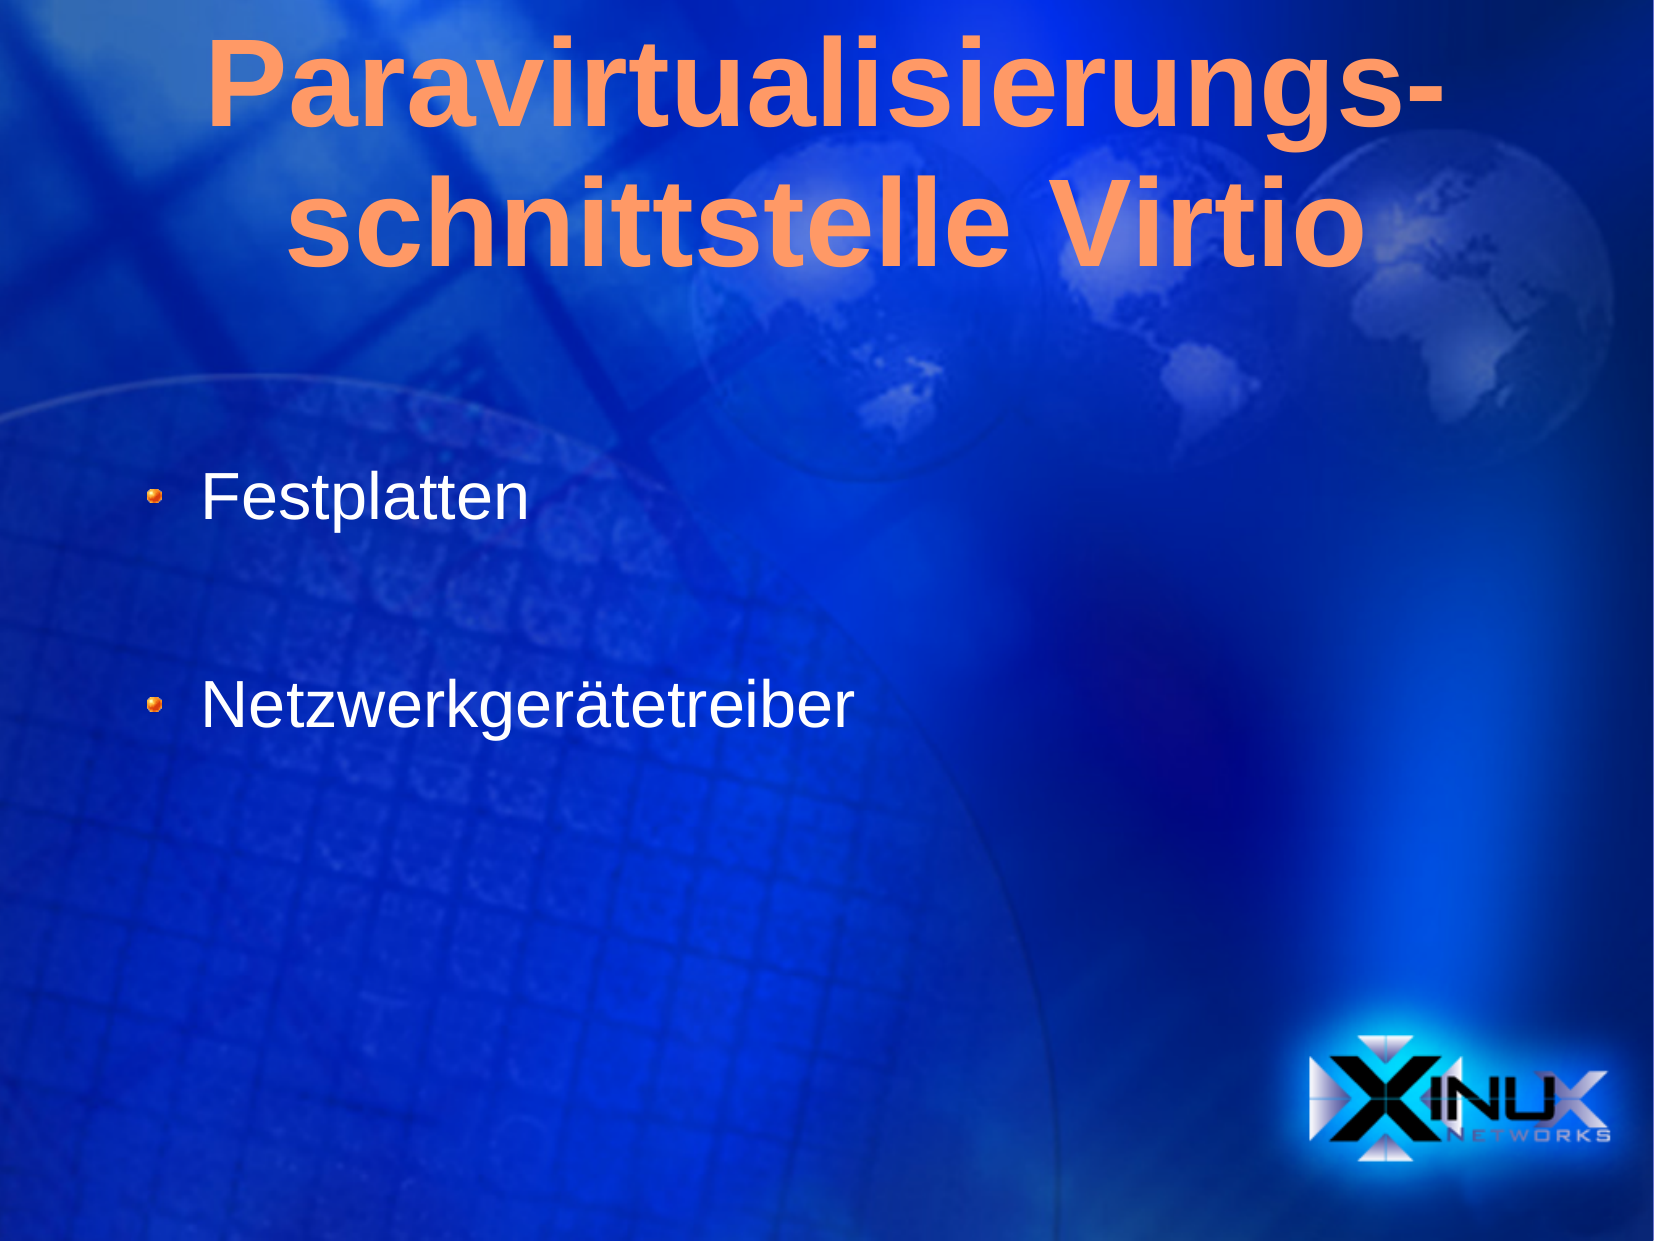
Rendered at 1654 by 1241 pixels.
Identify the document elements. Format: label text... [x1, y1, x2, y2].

list Festplatten Netzwerkgerätetreiber [59, 354, 1548, 1159]
picture [0, 0, 1654, 1241]
title Paravirtualisierungs-schnittstelle Virtio [82, 0, 1571, 314]
